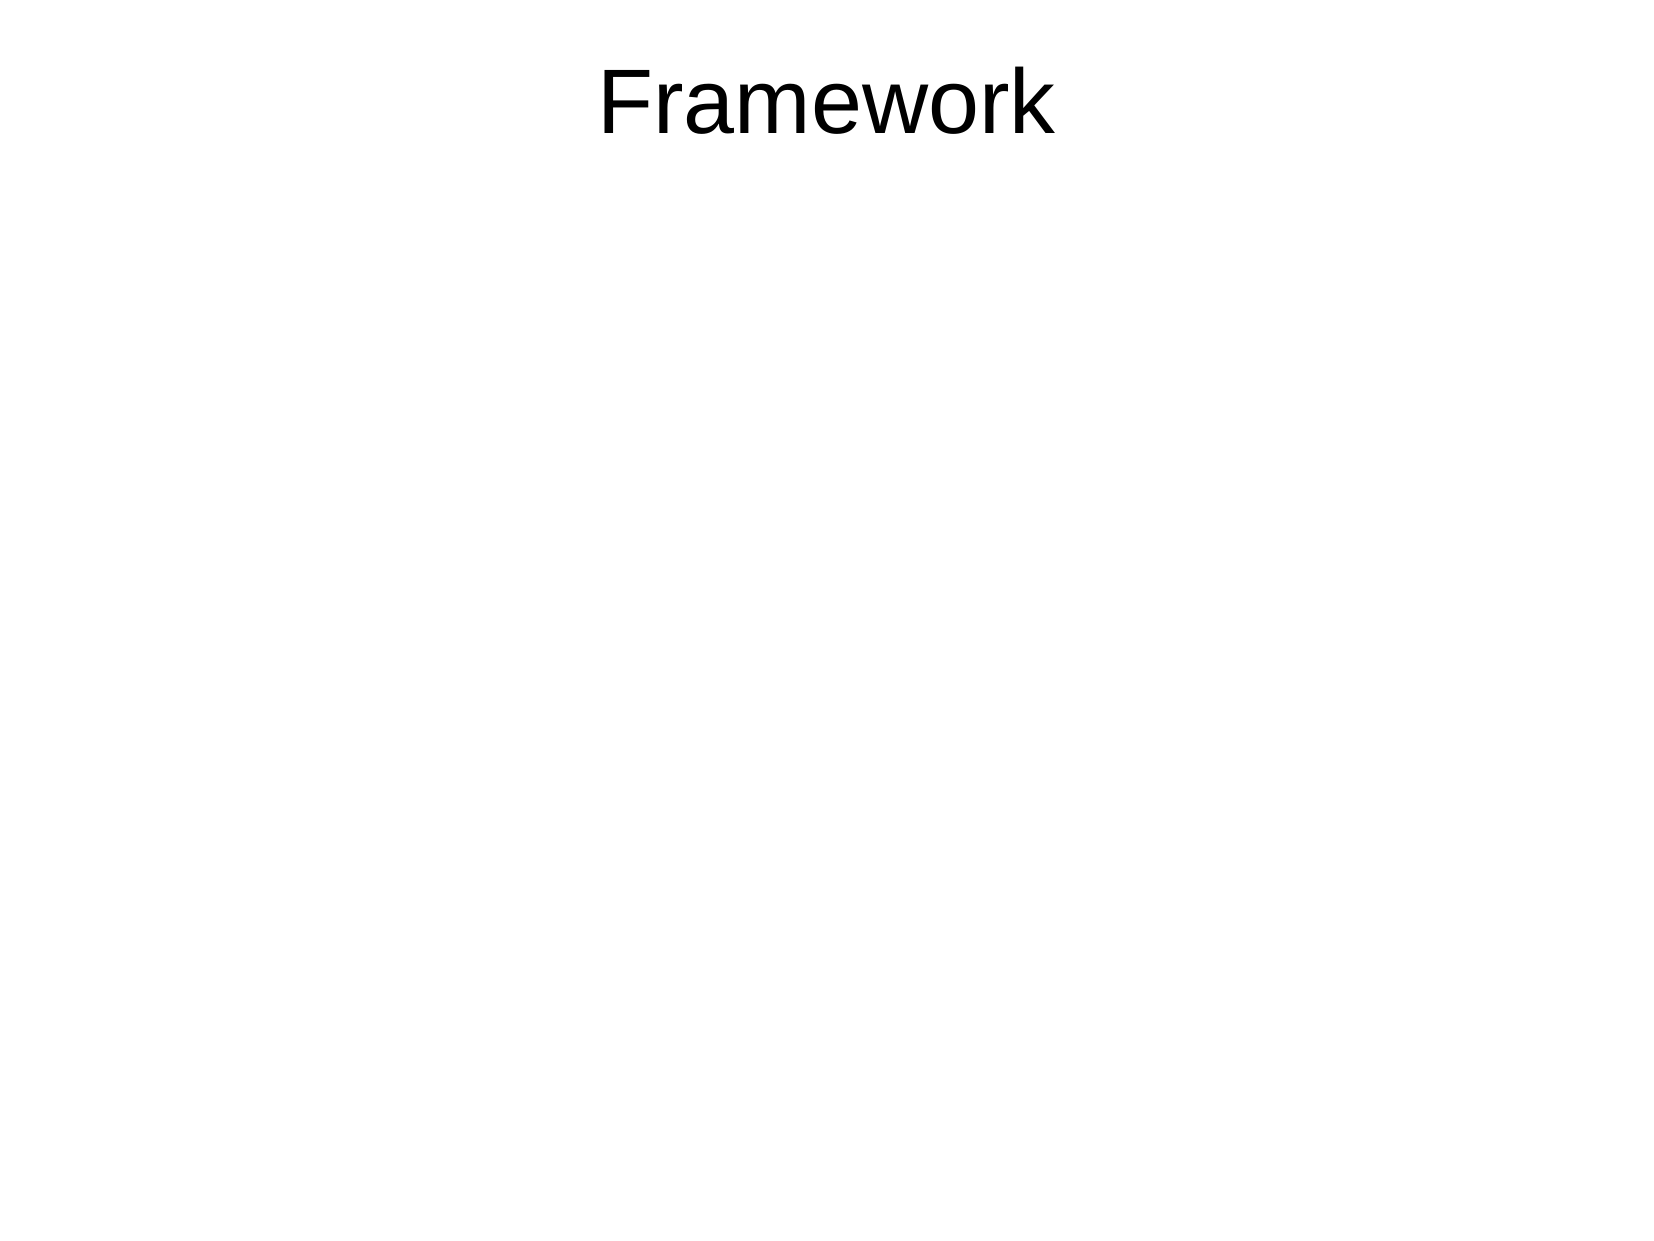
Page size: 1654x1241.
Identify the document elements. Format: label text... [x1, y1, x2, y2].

title Framework [82, 50, 1571, 154]
